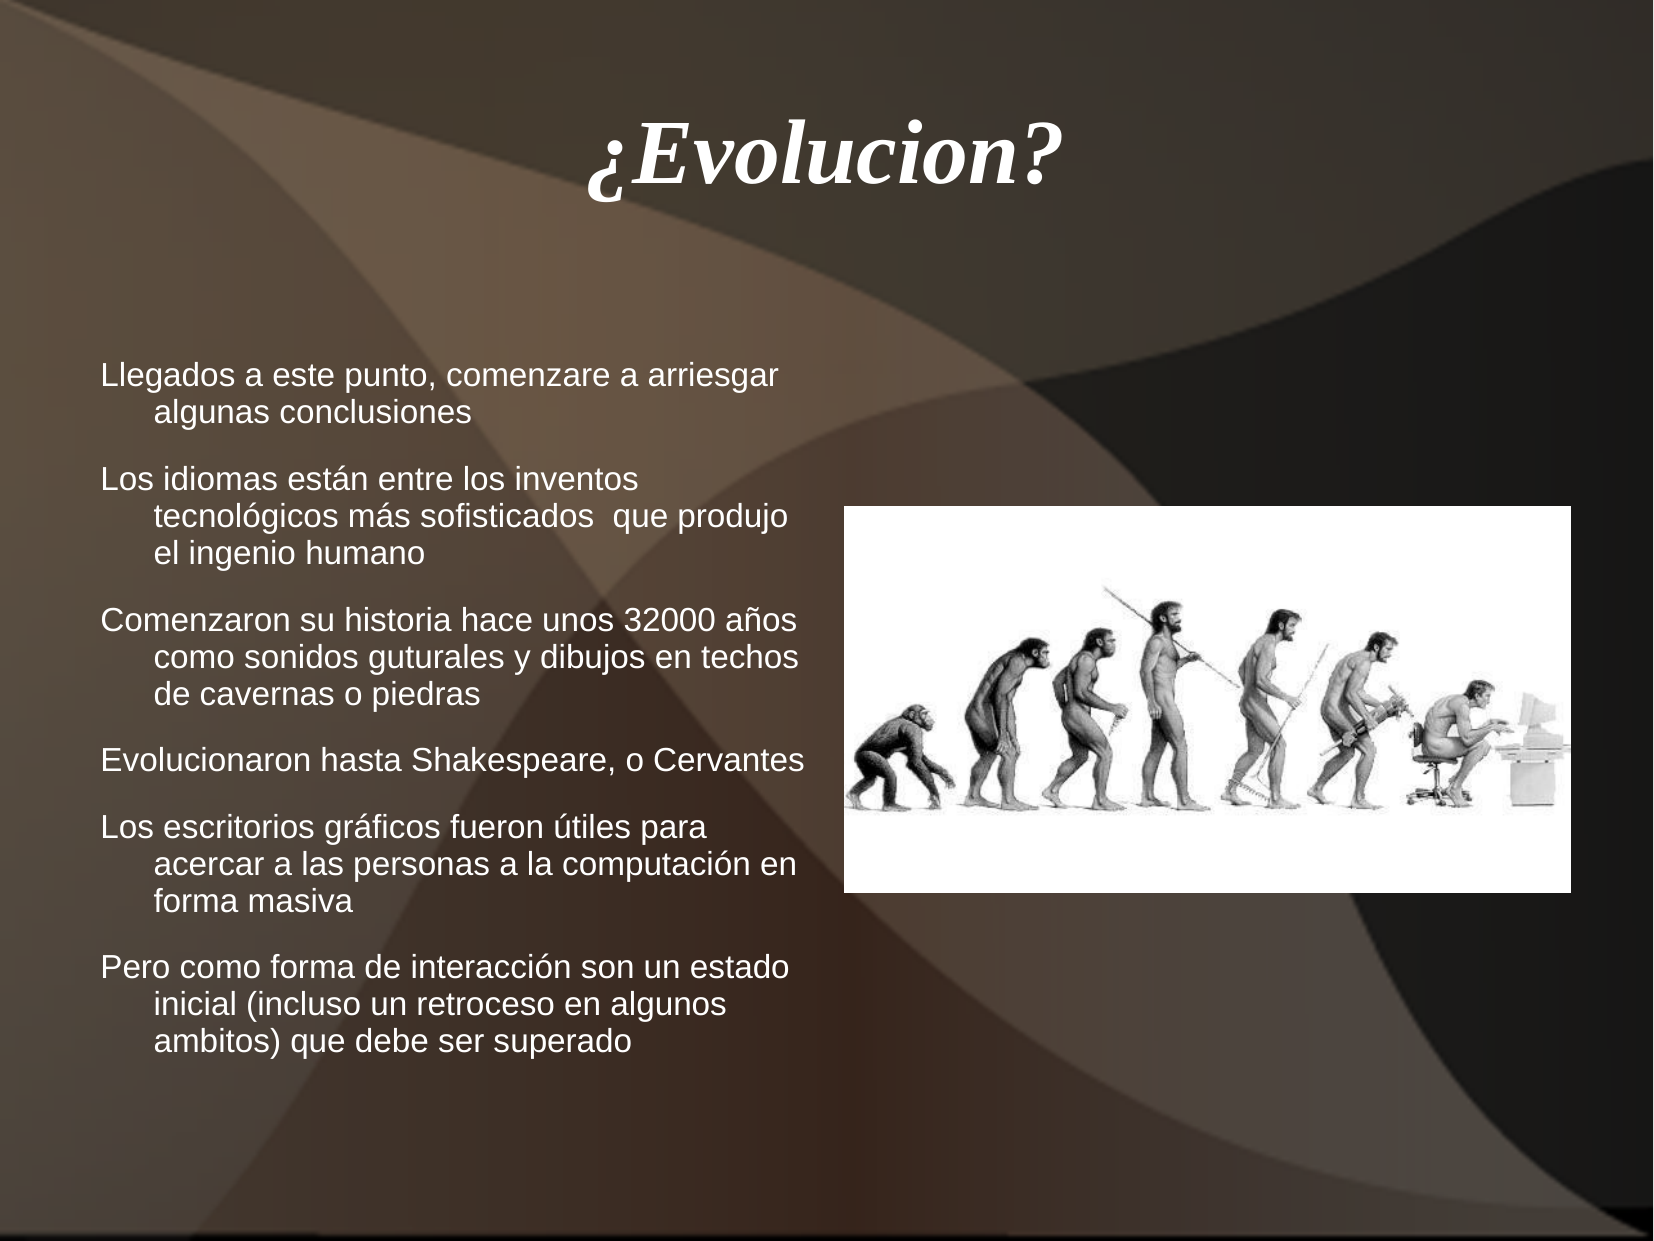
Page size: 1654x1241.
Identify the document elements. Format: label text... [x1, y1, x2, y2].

picture [0, 0, 1654, 1241]
title ¿Evolucion? [82, 49, 1571, 257]
list Llegados a este punto, comenzare a arriesgar algunas conclusiones Los idiomas están entre los inventos tecnológicos más sofisticados que produjo el ingenio humano Comenzaron su historia hace unos 32000 años como sonidos guturales y dibujos en techos de cavernas o piedras Evolucionaron hasta Shakespeare, o Cervantes Los escritorios gráficos fueron útiles para acercar a las personas a la computación en forma masiva Pero como forma de interacción son un estado inicial (incluso un retroceso en algunos ambitos) que debe ser superado [82, 290, 809, 1109]
